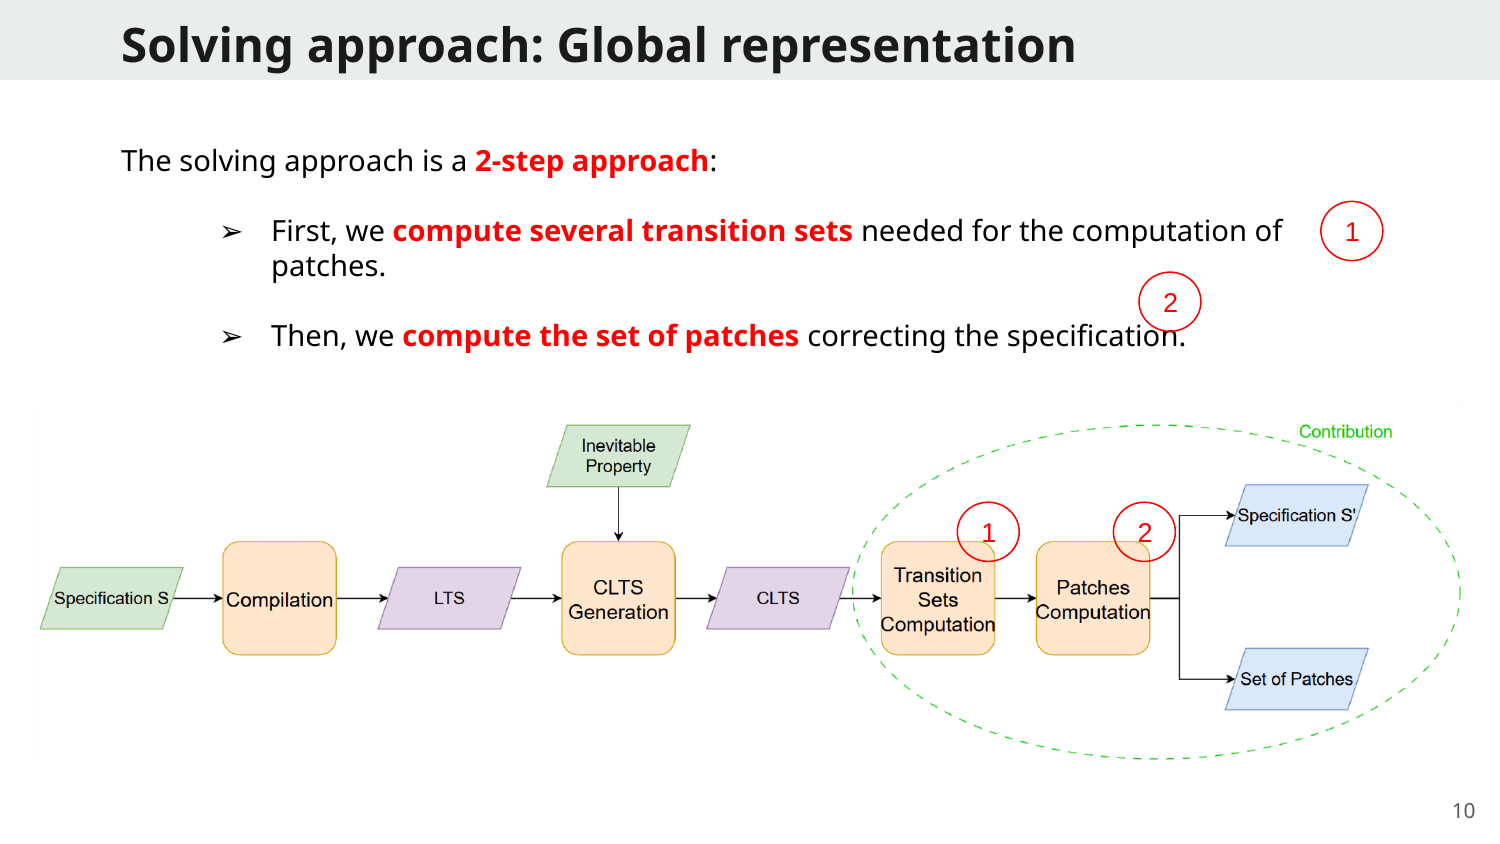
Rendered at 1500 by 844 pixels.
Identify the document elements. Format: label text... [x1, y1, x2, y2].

text_box 1 [1320, 201, 1383, 261]
text_box The solving approach is a 2-step approach: First, we compute several transition sets needed for the computation of patches. Then, we compute the set of patches correcting the specification. [106, 127, 1410, 368]
text_box 2 [1113, 502, 1176, 562]
text_box 2 [1138, 272, 1201, 332]
picture [36, 404, 1464, 764]
text_box 1 [957, 502, 1020, 562]
title Solving approach: Global representation [106, 0, 1368, 88]
slide_number <numéro> [1400, 779, 1491, 844]
